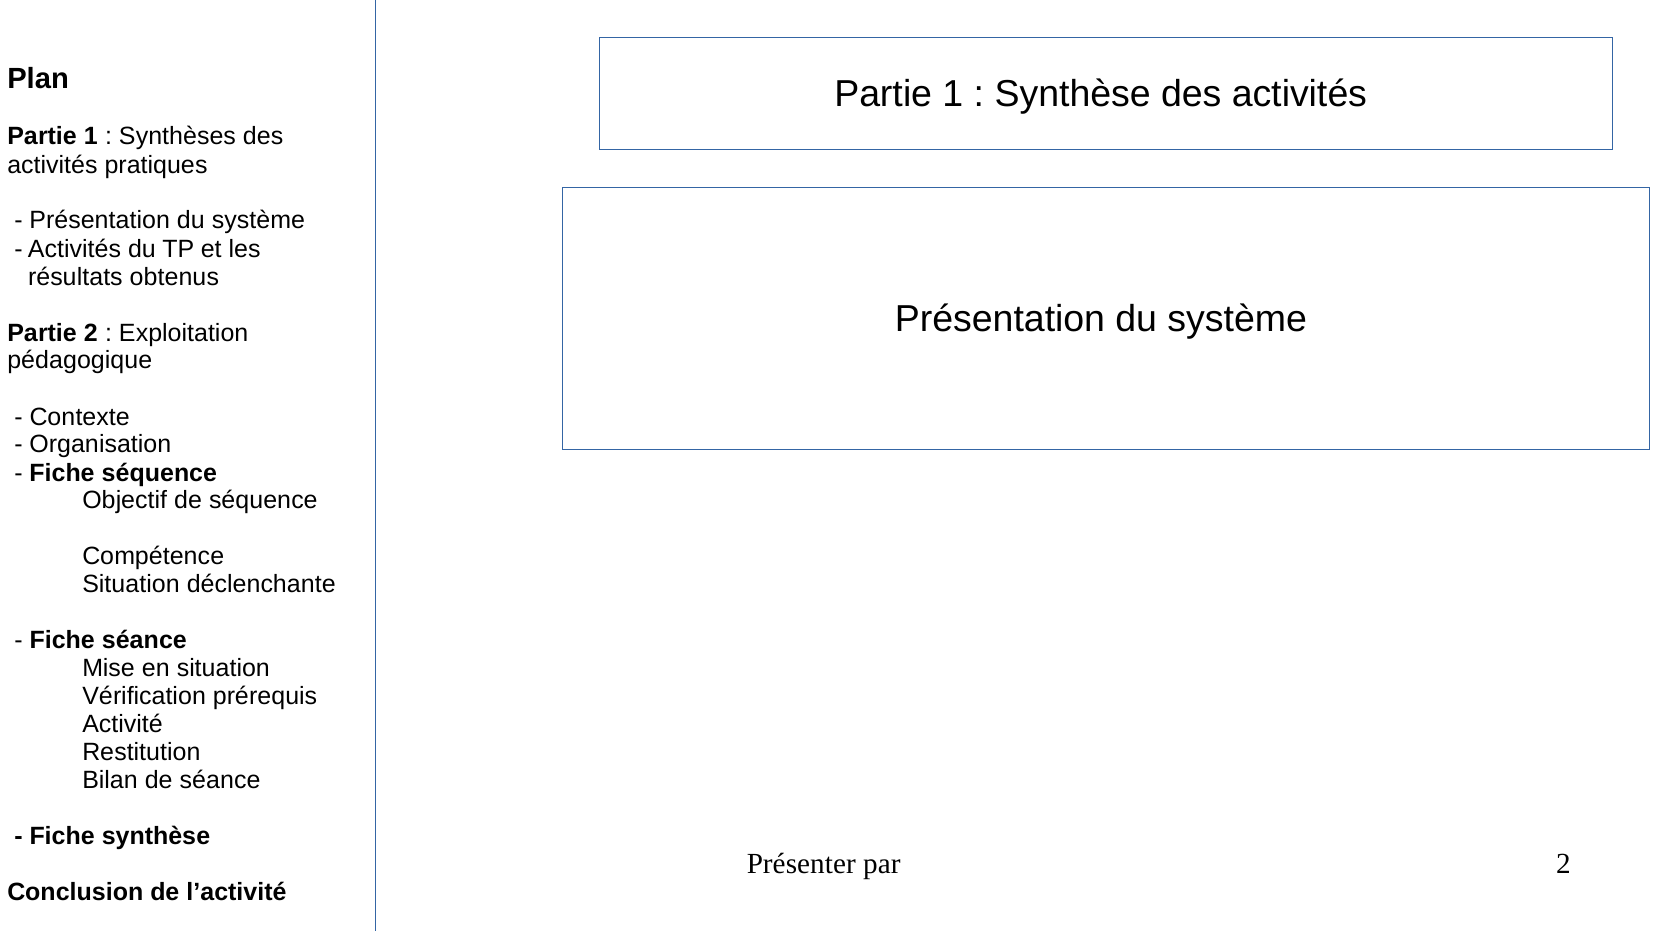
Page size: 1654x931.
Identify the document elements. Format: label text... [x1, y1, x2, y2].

title Plan Partie 1 : Synthèses des activités pratiques - Présentation du système - Activités du TP et les résultats obtenus Partie 2 : Exploitation pédagogique - Contexte - Organisation - Fiche séquence Objectif de séquence Compétence Situation déclenchante - Fiche séance Mise en situation Vérification prérequis Activité Restitution Bilan de séance - Fiche synthèse Conclusion de l’activité [7, 3, 338, 928]
text_box Présentation du système [562, 187, 1650, 450]
text_box Partie 1 : Synthèse des activités [599, 37, 1613, 150]
